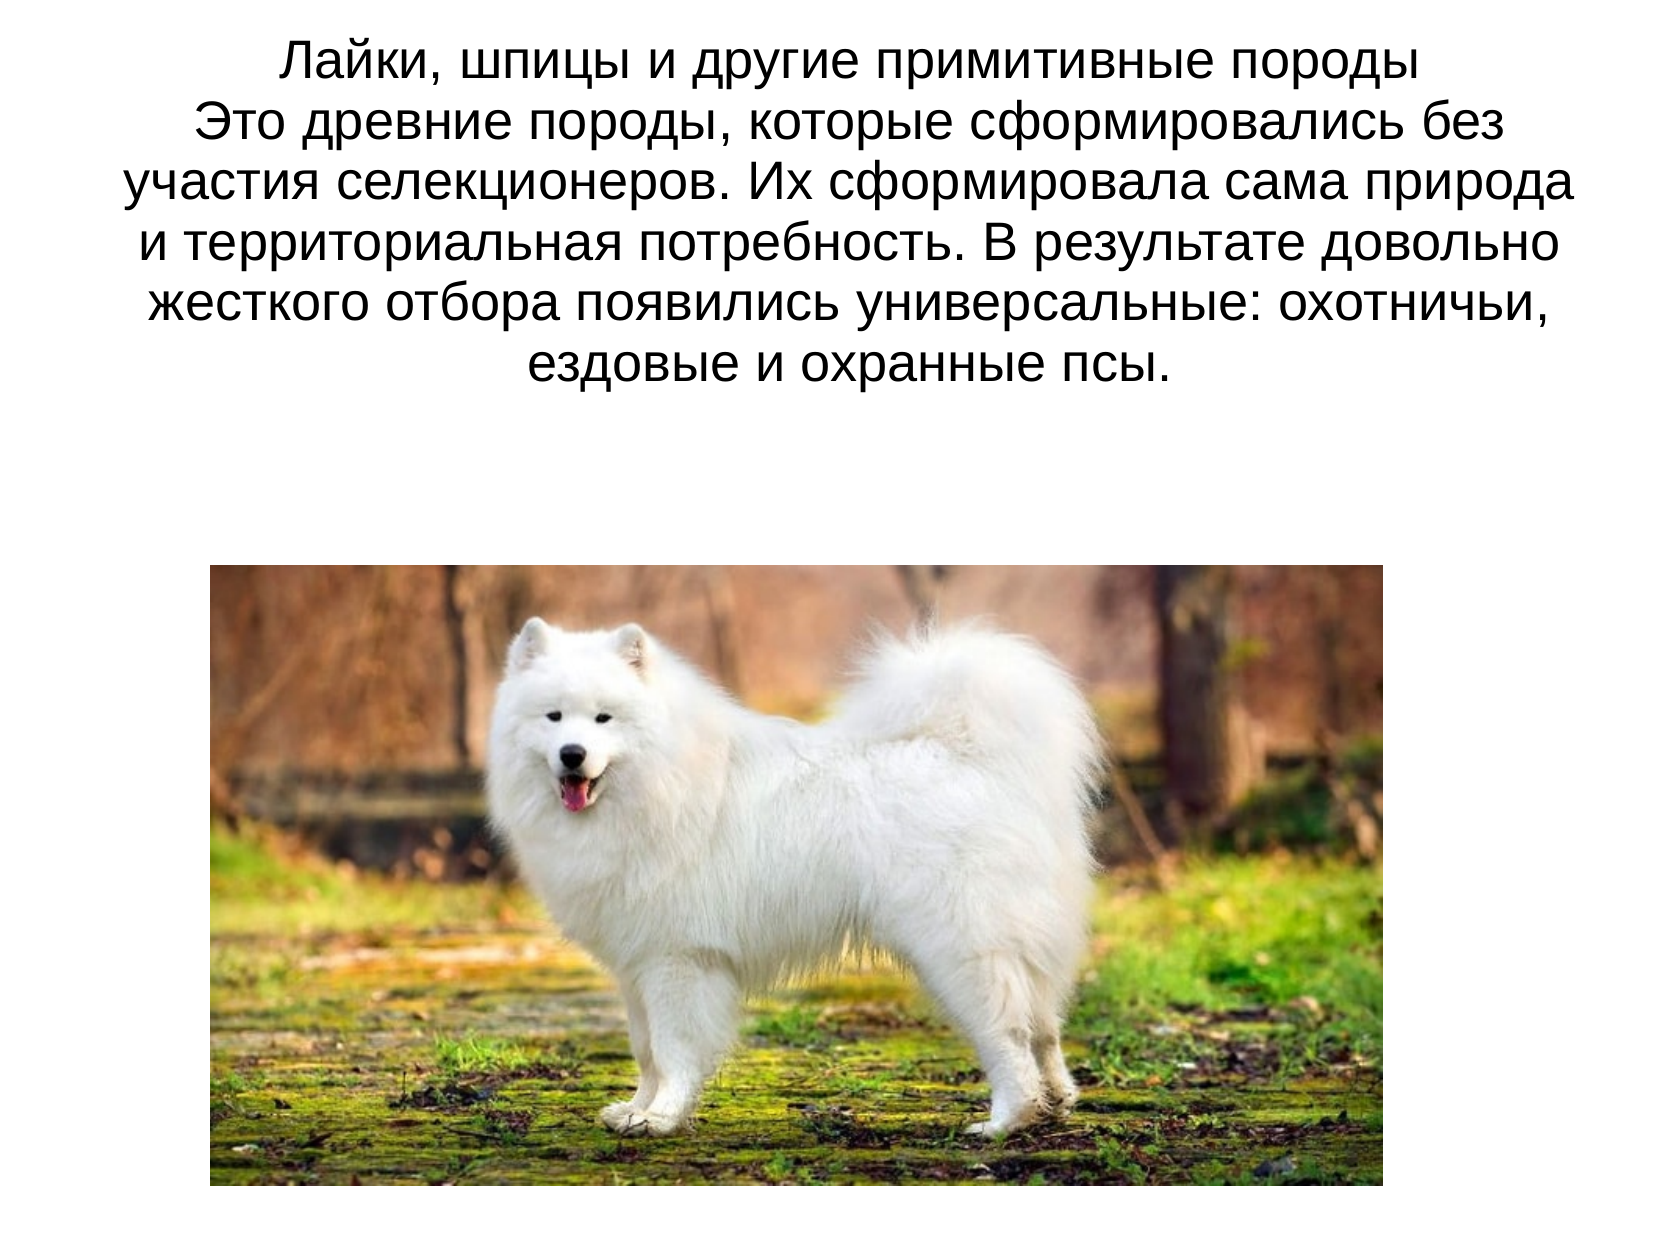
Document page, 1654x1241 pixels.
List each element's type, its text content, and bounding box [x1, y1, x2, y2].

picture [210, 565, 1383, 1186]
title Лайки, шпицы и другие примитивные породы Это древние породы, которые сформировались без участия селекционеров. Их сформировала сама природа и территориальная потребность. В результате довольно жесткого отбора появились универсальные: охотничьи, ездовые и охранные псы. [106, 29, 1595, 393]
